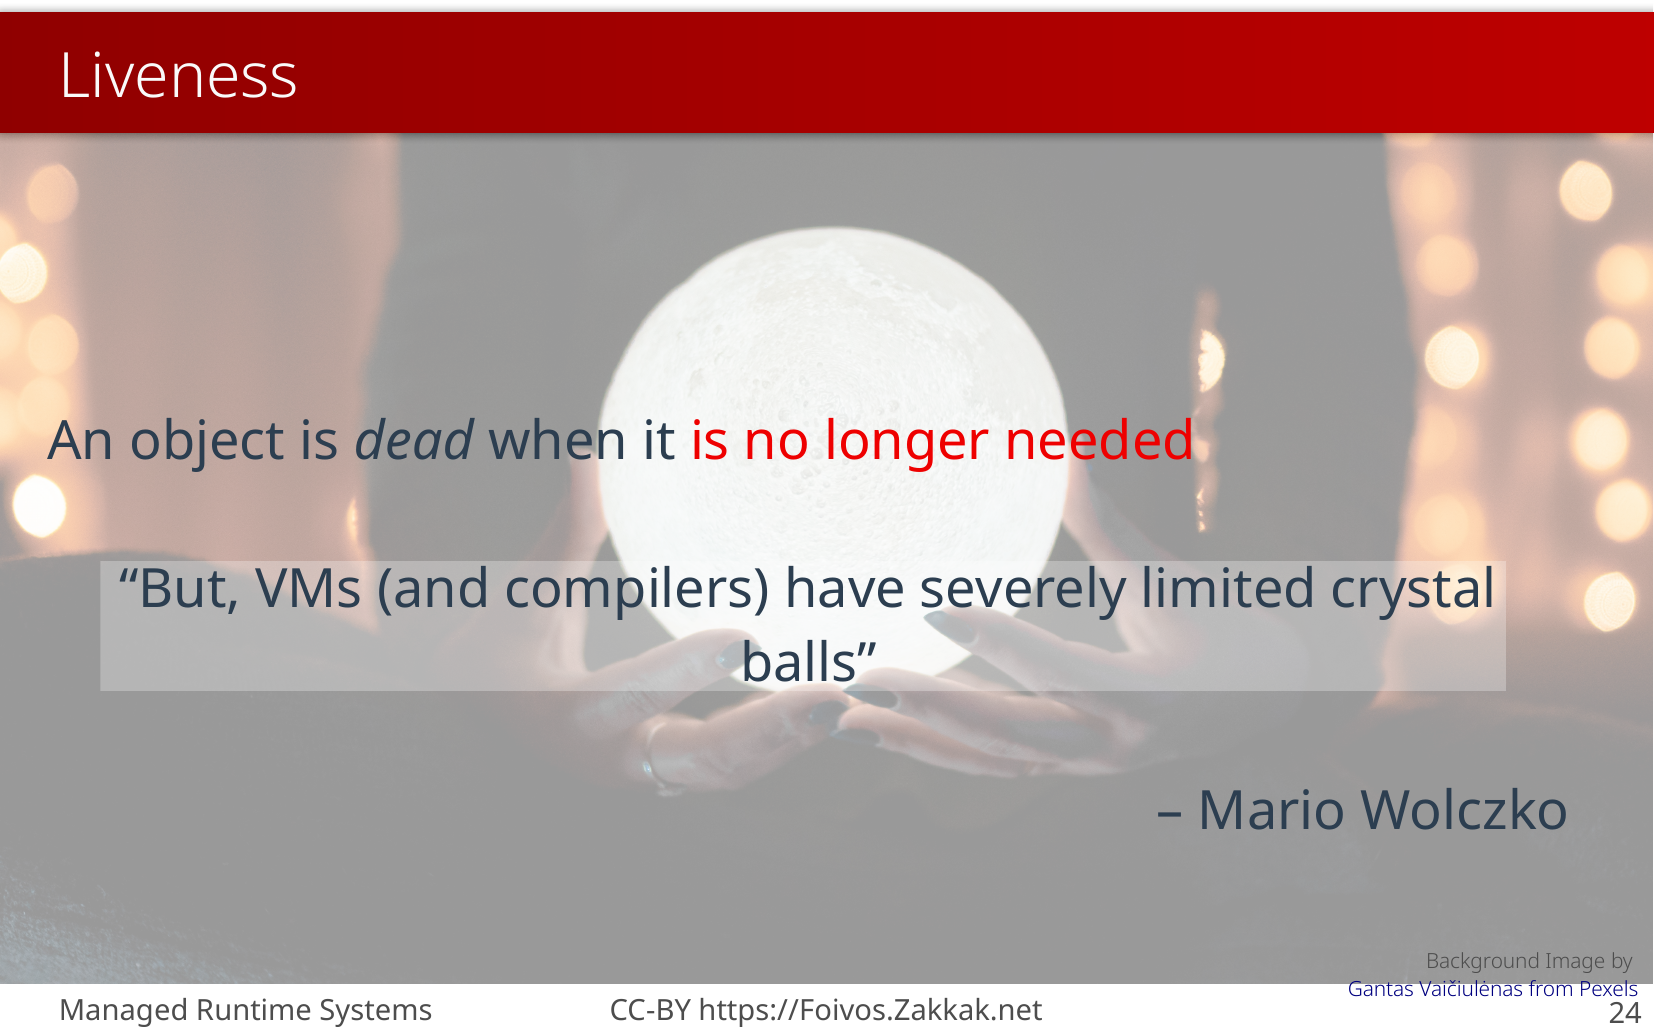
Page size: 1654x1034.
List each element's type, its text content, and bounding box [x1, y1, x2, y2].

picture [0, 133, 1653, 984]
text_box Background Image by Gantas Vaičiulėnas from Pexels [1157, 938, 1653, 984]
text_box An object is dead when it is no longer needed “But, VMs (and compilers) have severely limited crystal balls” – Mario Wolczko [47, 429, 1571, 817]
title Liveness [58, 7, 1329, 139]
